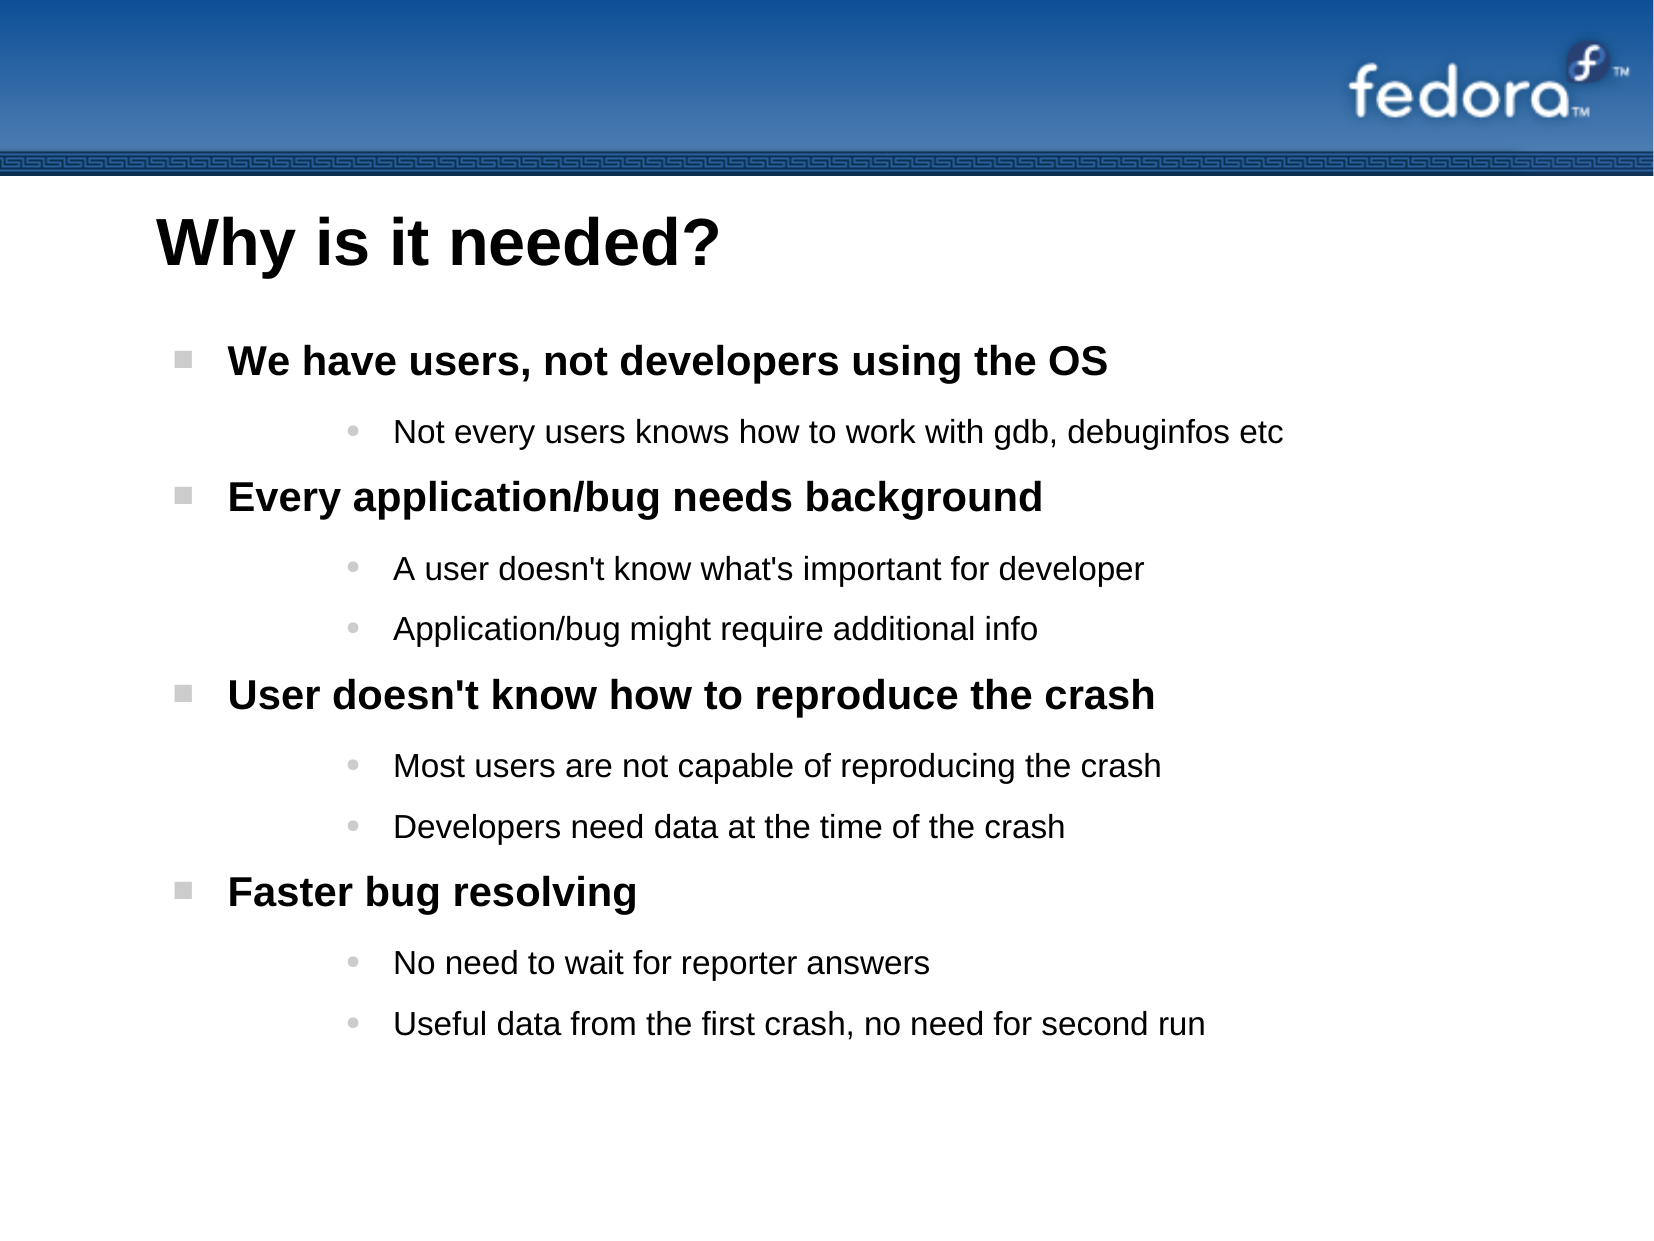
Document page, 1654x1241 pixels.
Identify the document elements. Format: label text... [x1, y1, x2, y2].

title Why is it needed? [156, 176, 1502, 337]
picture [0, 0, 1654, 176]
list We have users, not developers using the OS Not every users knows how to work with gdb, debuginfos etc Every application/bug needs background A user doesn't know what's important for developer Application/bug might require additional info User doesn't know how to reproduce the crash Most users are not capable of reproducing the crash Developers need data at the time of the crash Faster bug resolving No need to wait for reporter answers Useful data from the first crash, no need for second run [156, 337, 1502, 1103]
